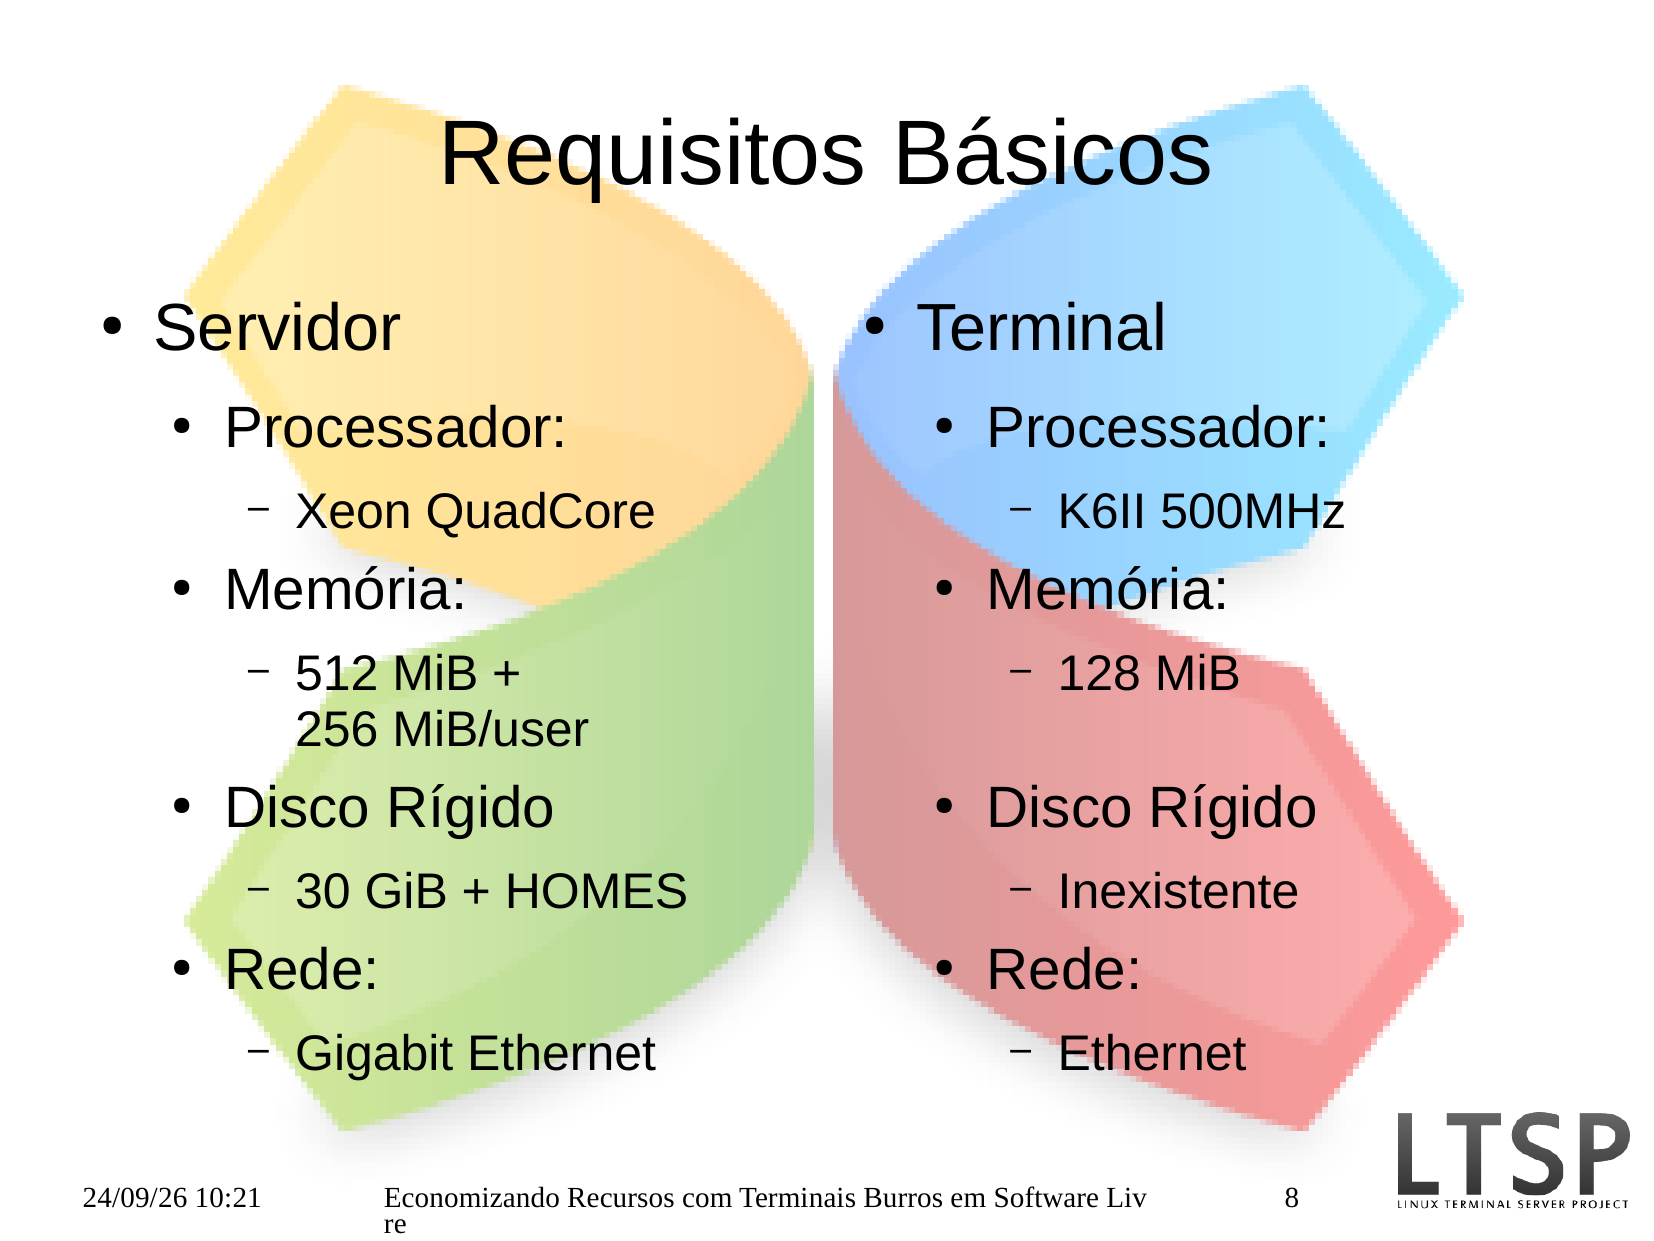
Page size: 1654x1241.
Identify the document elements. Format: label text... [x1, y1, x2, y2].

picture [1382, 1072, 1639, 1241]
list Servidor Processador: Xeon QuadCore Memória: 512 MiB + 256 MiB/user Disco Rígido 30 GiB + HOMES Rede: Gigabit Ethernet [82, 290, 809, 1109]
list Terminal Processador: K6II 500MHz Memória: 128 MiB Disco Rígido Inexistente Rede: Ethernet [845, 290, 1572, 1109]
title Requisitos Básicos [82, 49, 1571, 257]
